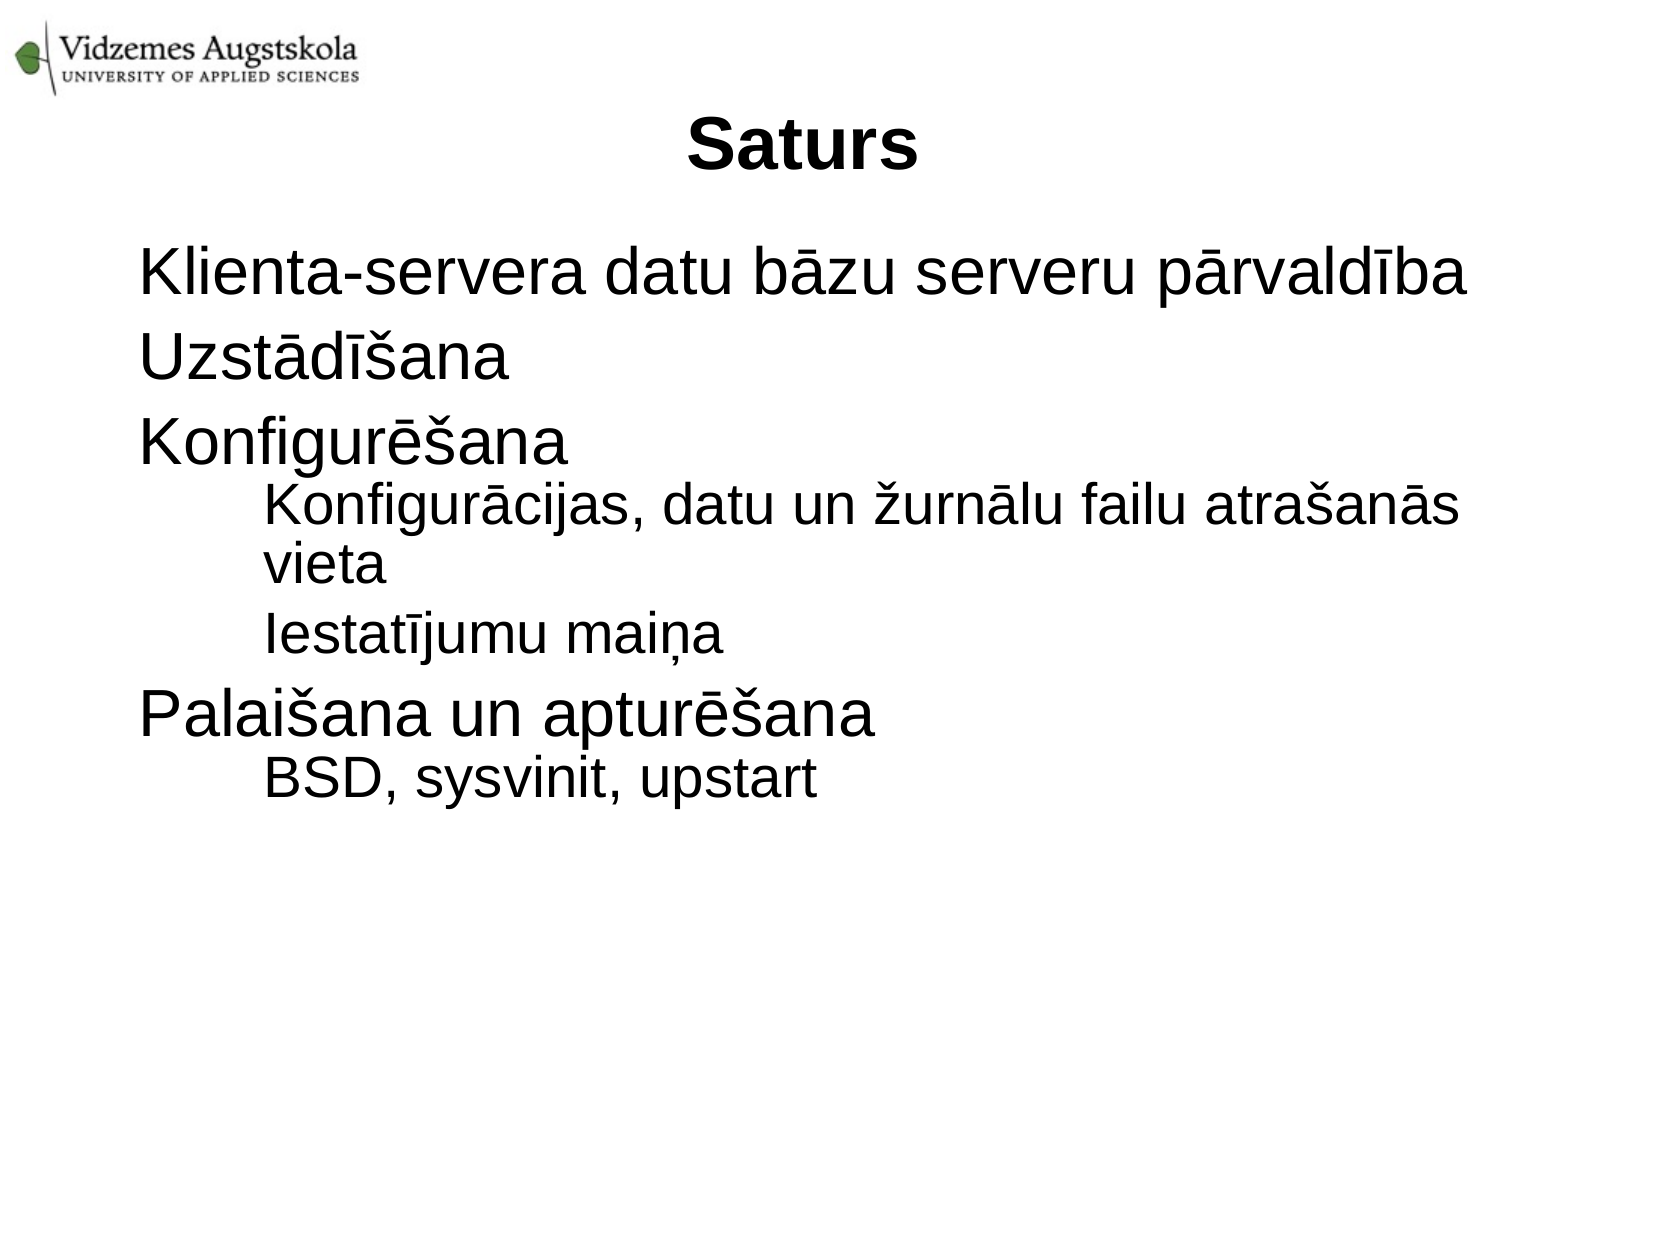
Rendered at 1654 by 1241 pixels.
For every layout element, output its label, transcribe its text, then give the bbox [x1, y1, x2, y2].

list Klienta-servera datu bāzu serveru pārvaldība Uzstādīšana Konfigurēšana Konfigurācijas, datu un žurnālu failu atrašanās vieta Iestatījumu maiņa Palaišana un apturēšana BSD, sysvinit, upstart [82, 236, 1569, 1107]
title Saturs [94, 96, 1512, 195]
picture [5, 2, 368, 113]
